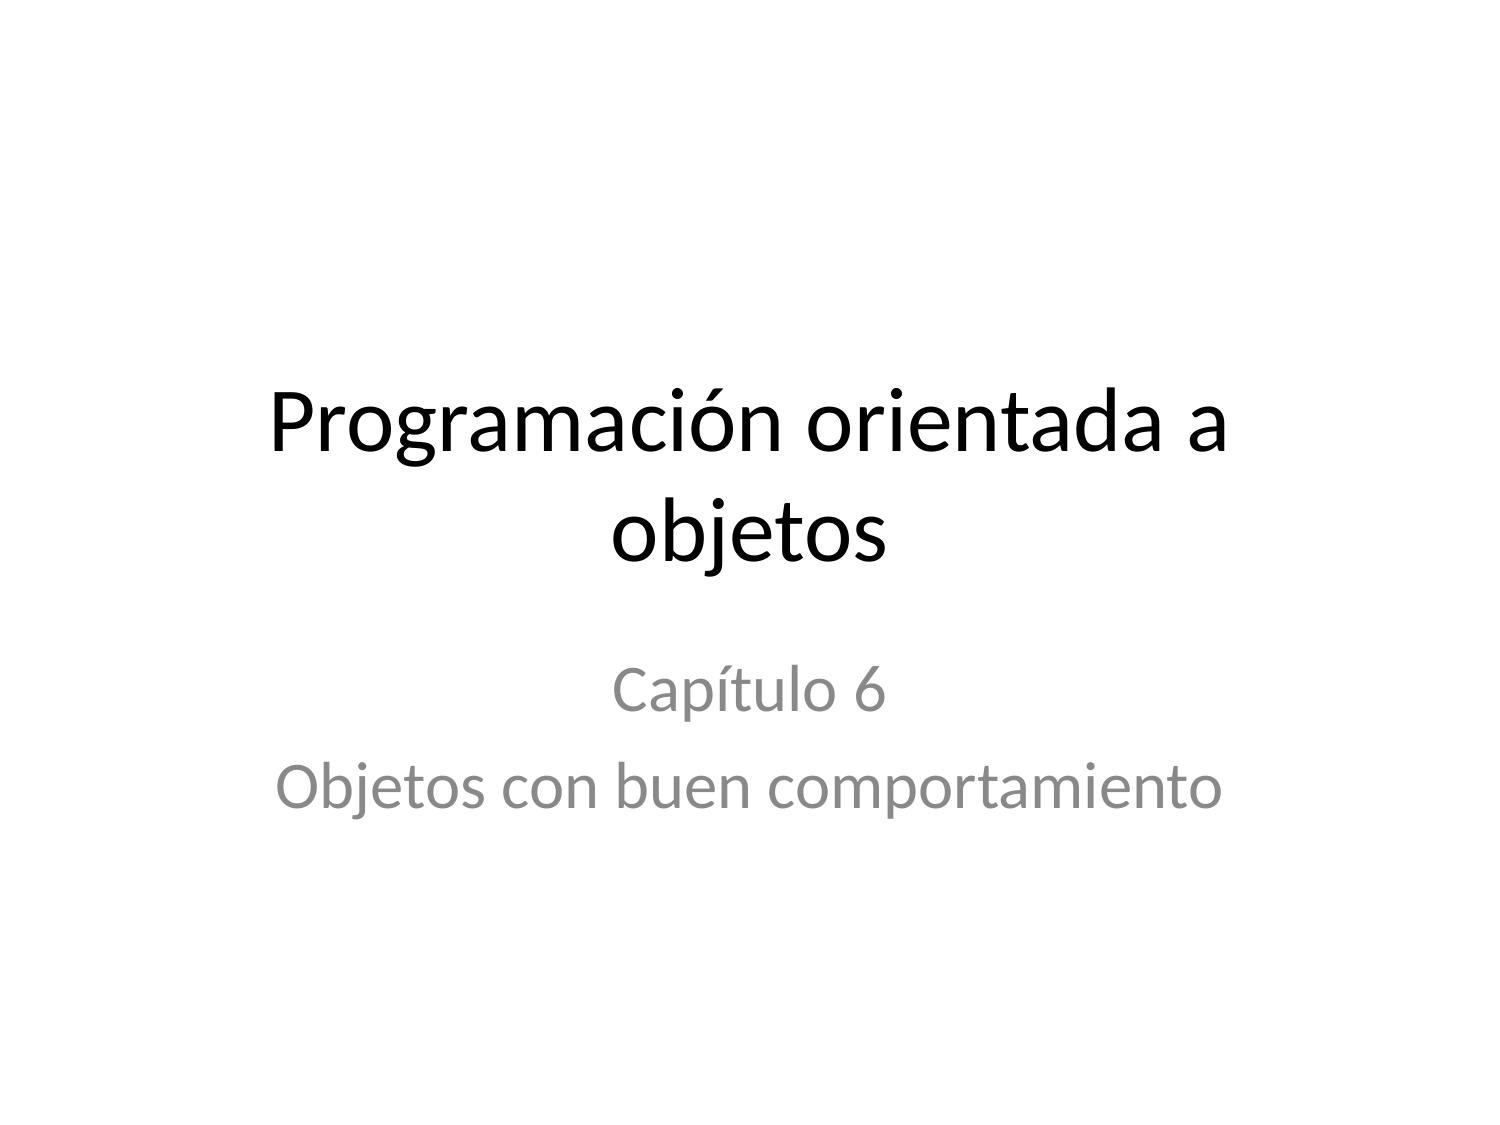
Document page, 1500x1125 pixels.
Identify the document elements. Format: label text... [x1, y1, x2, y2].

subtitle Capítulo 6 Objetos con buen comportamiento [225, 637, 1276, 925]
title Programación orientada a objetos [112, 349, 1388, 591]
